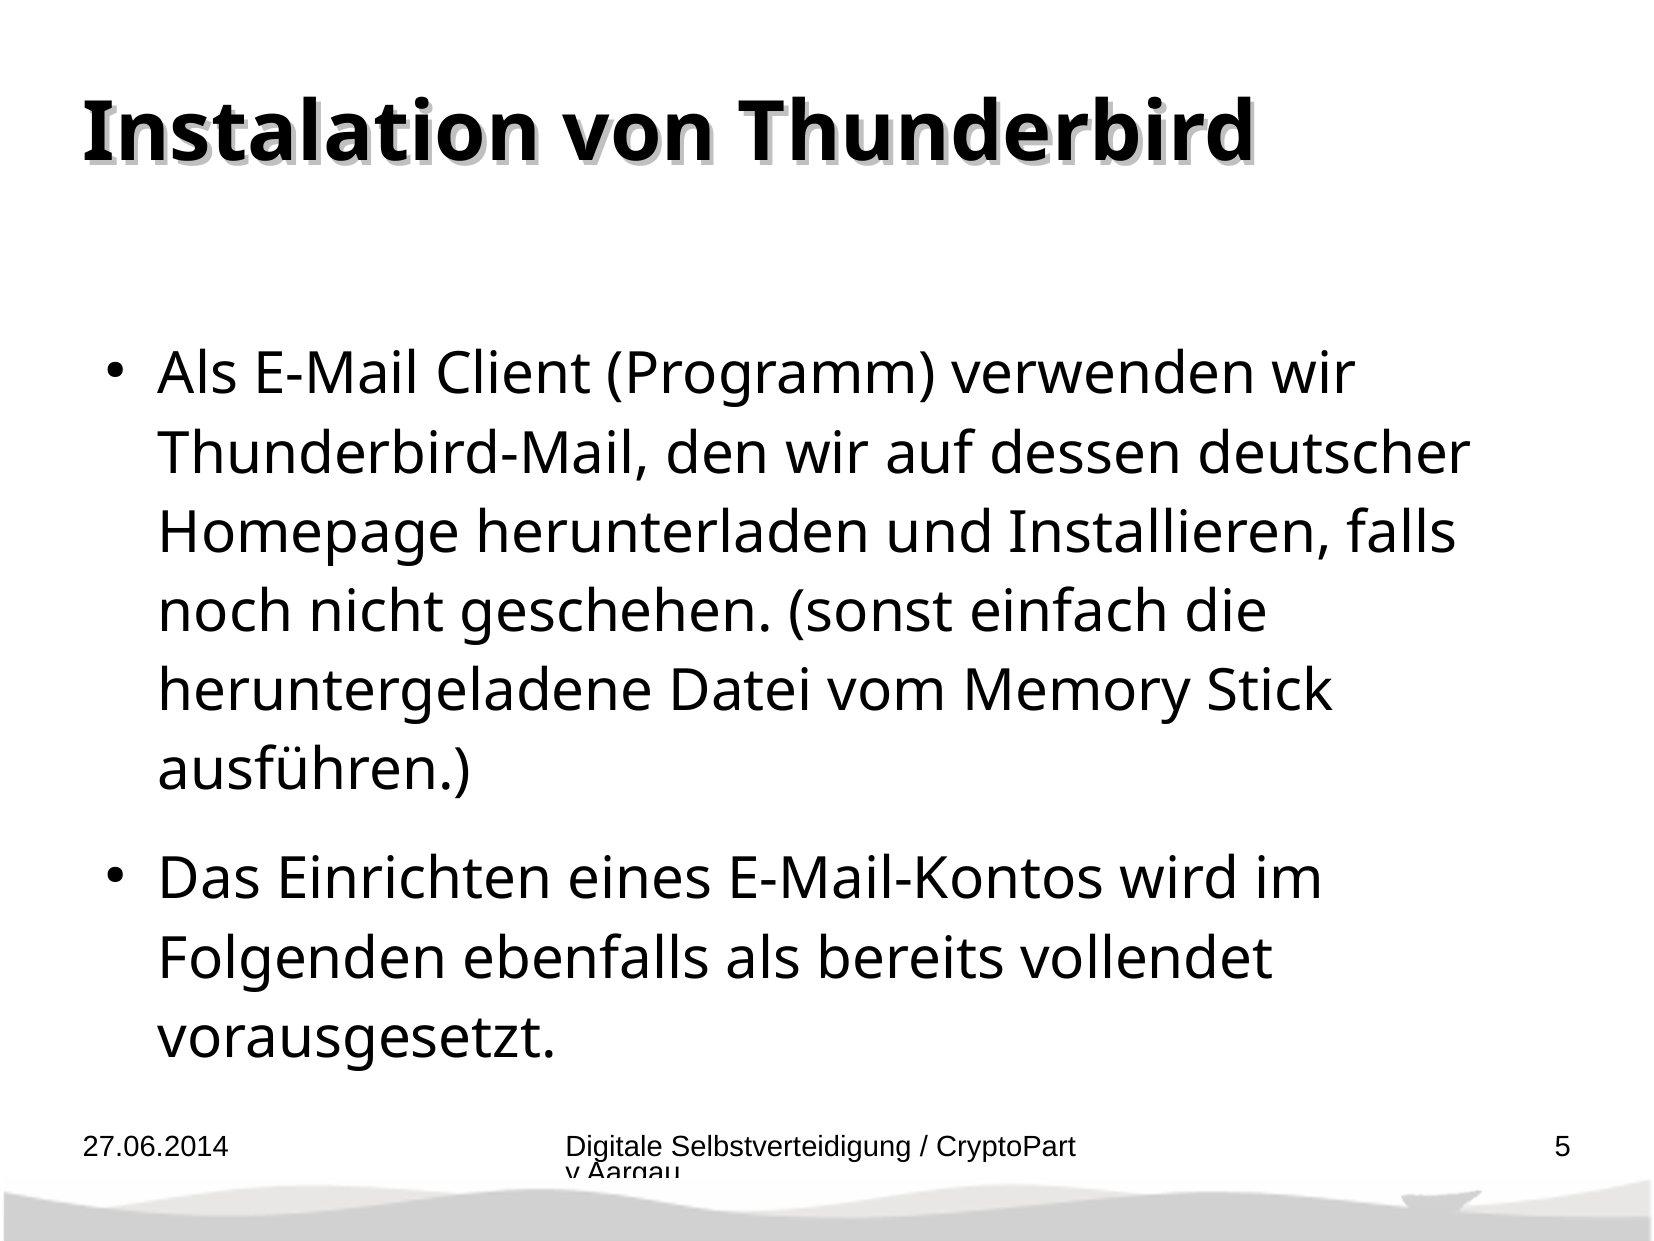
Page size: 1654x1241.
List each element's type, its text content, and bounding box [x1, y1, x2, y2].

list Als E-Mail Client (Programm) verwenden wir Thunderbird-Mail, den wir auf dessen deutscher Homepage herunterladen und Installieren, falls noch nicht geschehen. (sonst einfach die heruntergeladene Datei vom Memory Stick ausführen.) Das Einrichten eines E-Mail-Kontos wird im Folgenden ebenfalls als bereits vollendet vorausgesetzt. [87, 279, 1576, 1111]
title Instalation von Thunderbird [82, 76, 1571, 284]
picture [3, 1178, 1654, 1241]
